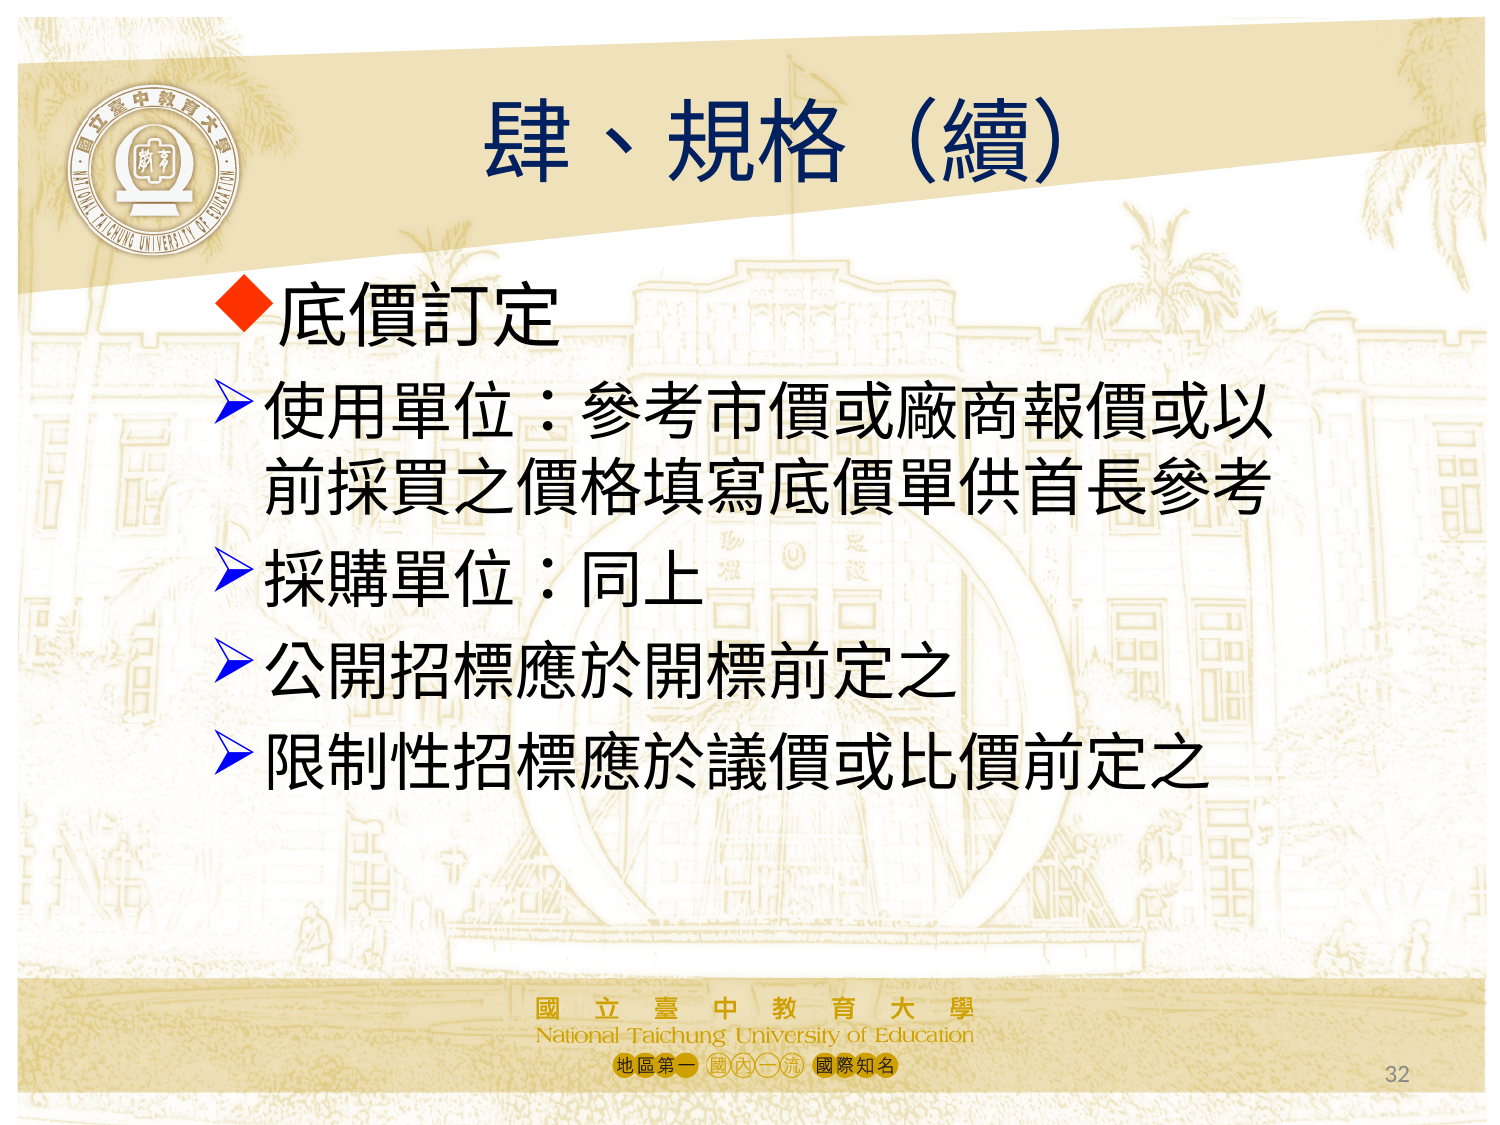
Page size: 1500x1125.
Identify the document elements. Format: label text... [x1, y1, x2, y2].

picture [0, 0, 1500, 1125]
title 肆、規格（續） [336, 45, 1270, 233]
list 底價訂定 使用單位：參考市價或廠商報價或以前採買之價格填寫底價單供首長參考 採購單位：同上 公開招標應於開標前定之 限制性招標應於議價或比價前定之 [194, 262, 1306, 882]
text_box <編號> [1074, 1042, 1426, 1103]
